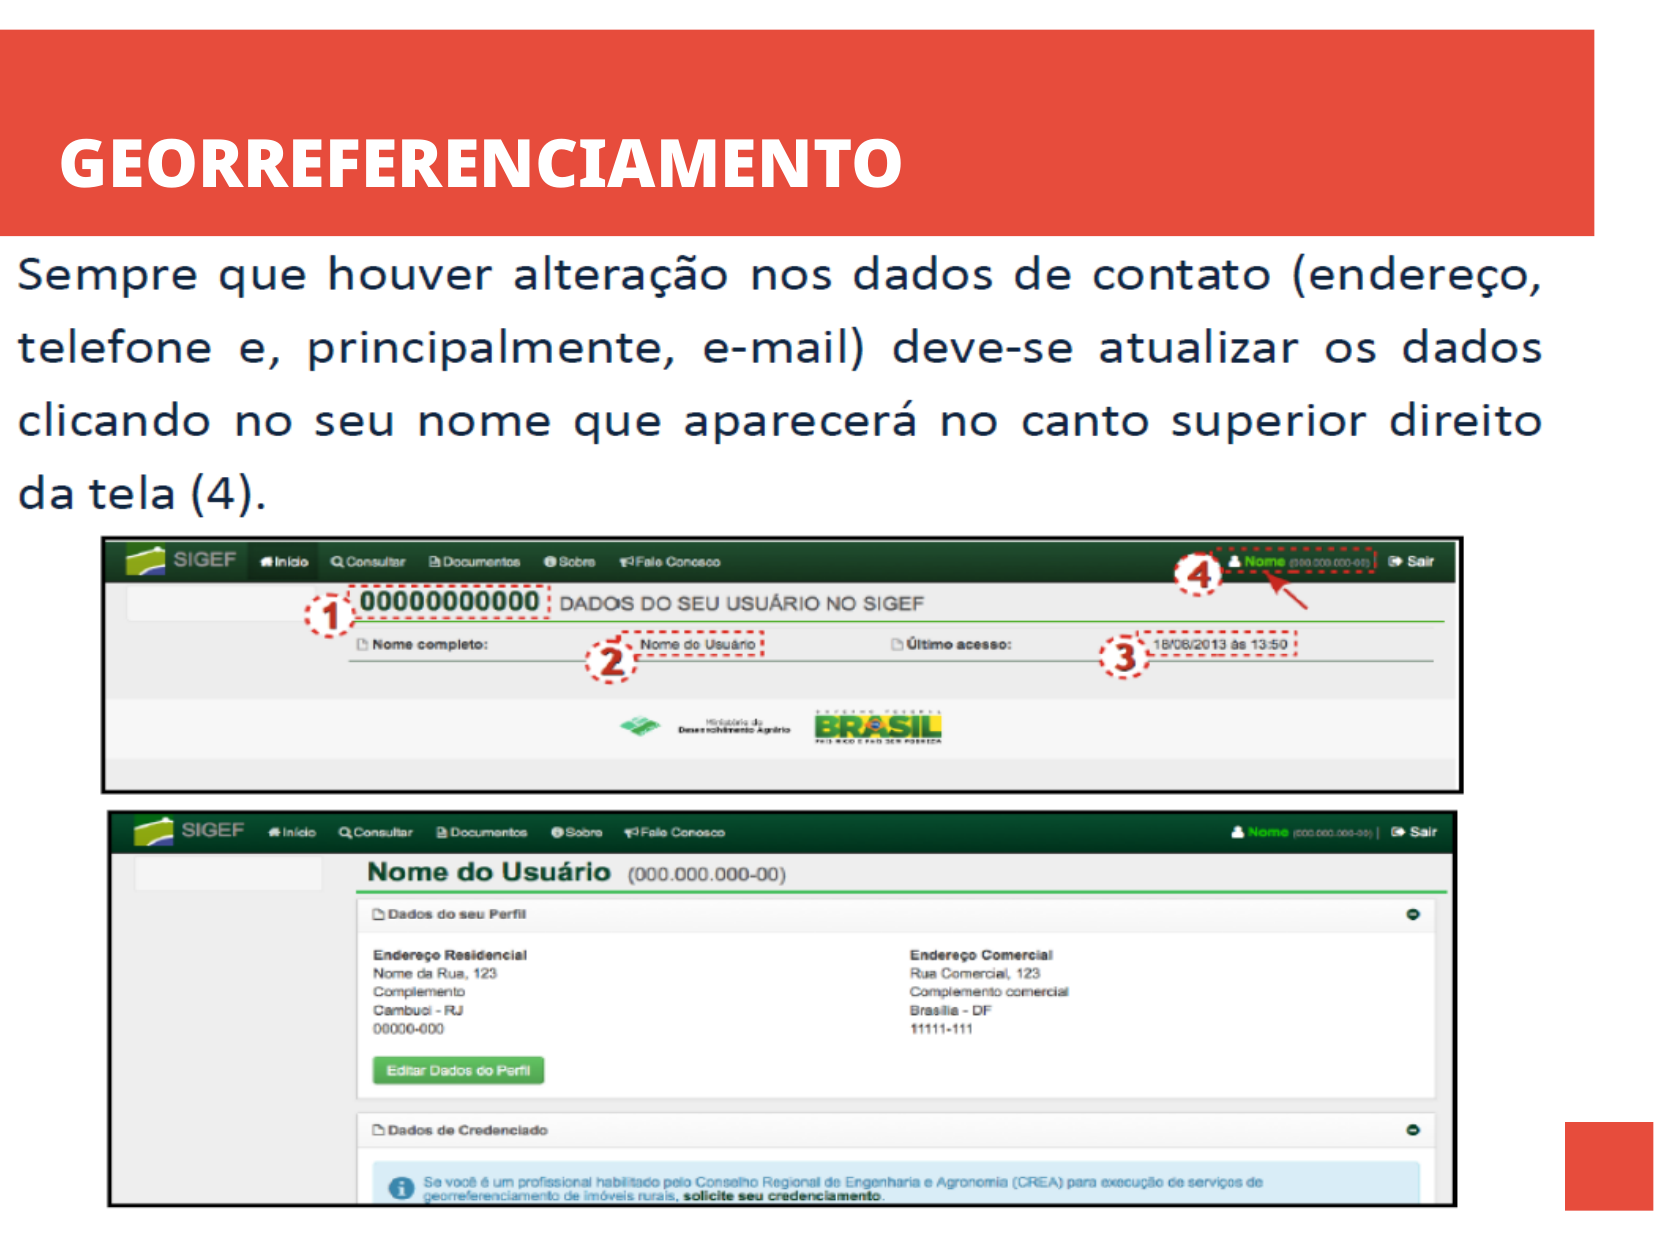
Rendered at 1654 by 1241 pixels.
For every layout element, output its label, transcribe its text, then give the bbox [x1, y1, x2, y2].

title GEORREFERENCIAMENTO [59, 59, 1595, 207]
picture [6, 247, 1565, 1217]
